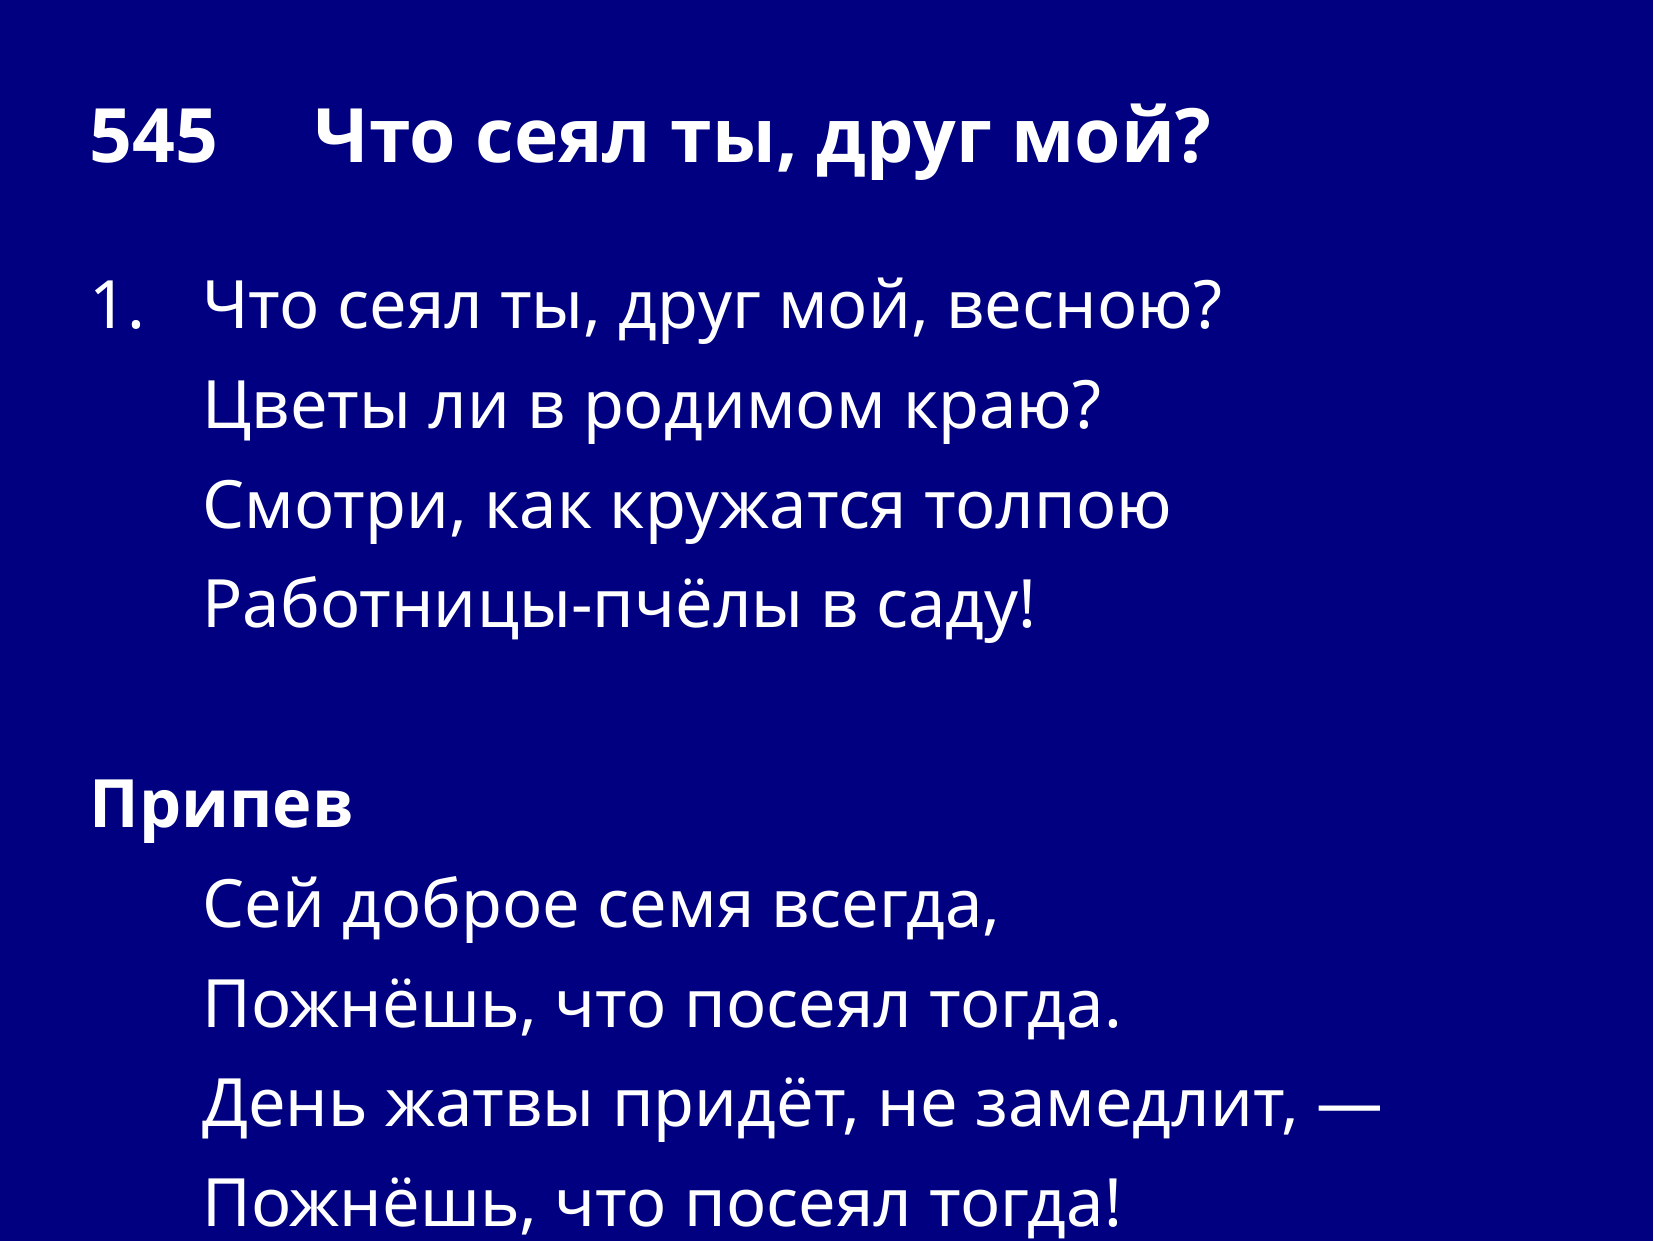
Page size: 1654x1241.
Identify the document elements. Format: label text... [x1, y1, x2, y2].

text_box 545 Что сеял ты, друг мой? [75, 75, 1576, 188]
text_box 1. Что сеял ты, друг мой, весною? Цветы ли в родимом краю? Смотри, как кружатся толпою Работницы-пчёлы в саду! Припев Сей доброе семя всегда, Пожнёшь, что посеял тогда. День жатвы придёт, не замедлит, — Пожнёшь, что посеял тогда! [75, 188, 1576, 1163]
